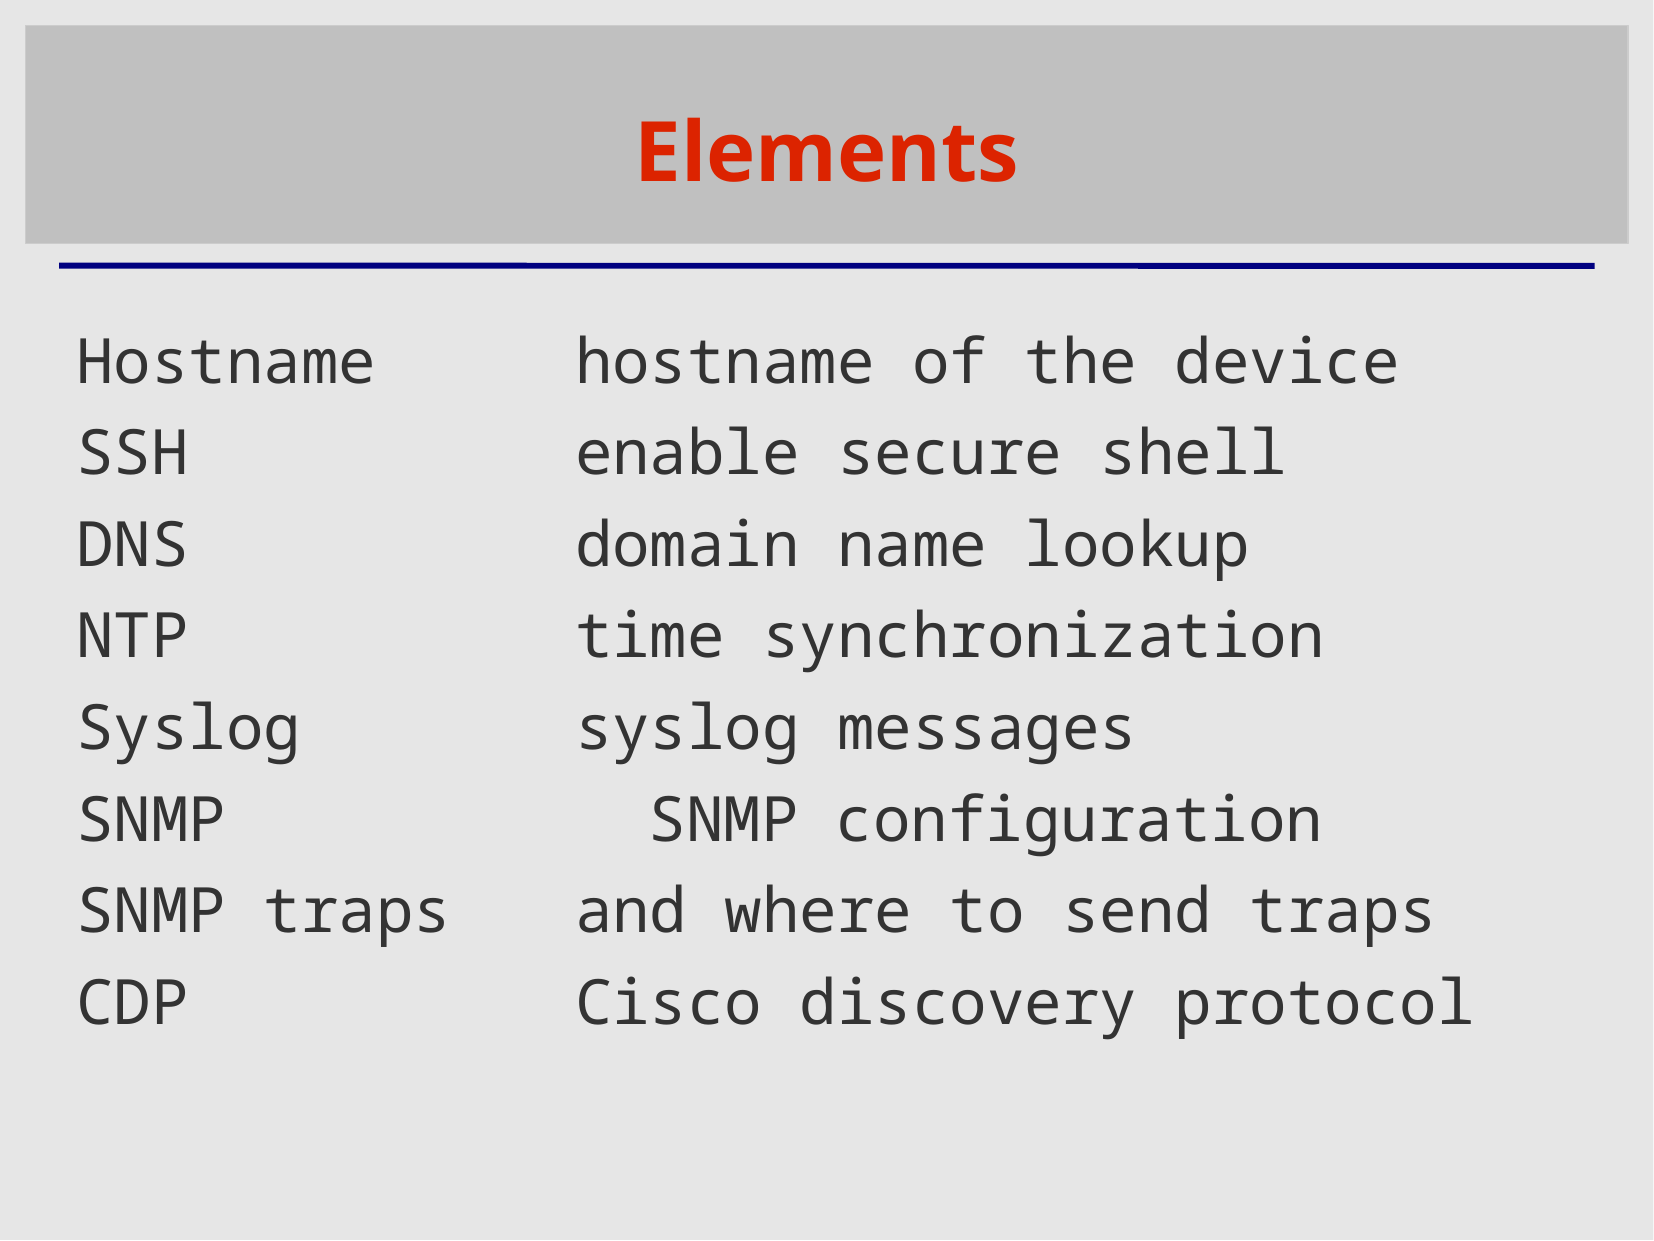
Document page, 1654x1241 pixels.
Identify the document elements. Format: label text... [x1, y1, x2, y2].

title Elements [121, 53, 1533, 245]
list Hostname hostname of the device SSH enable secure shell DNS domain name lookup NTP time synchronization Syslog syslog messages SNMP SNMP configuration SNMP traps and where to send traps CDP Cisco discovery protocol [59, 322, 1594, 1117]
